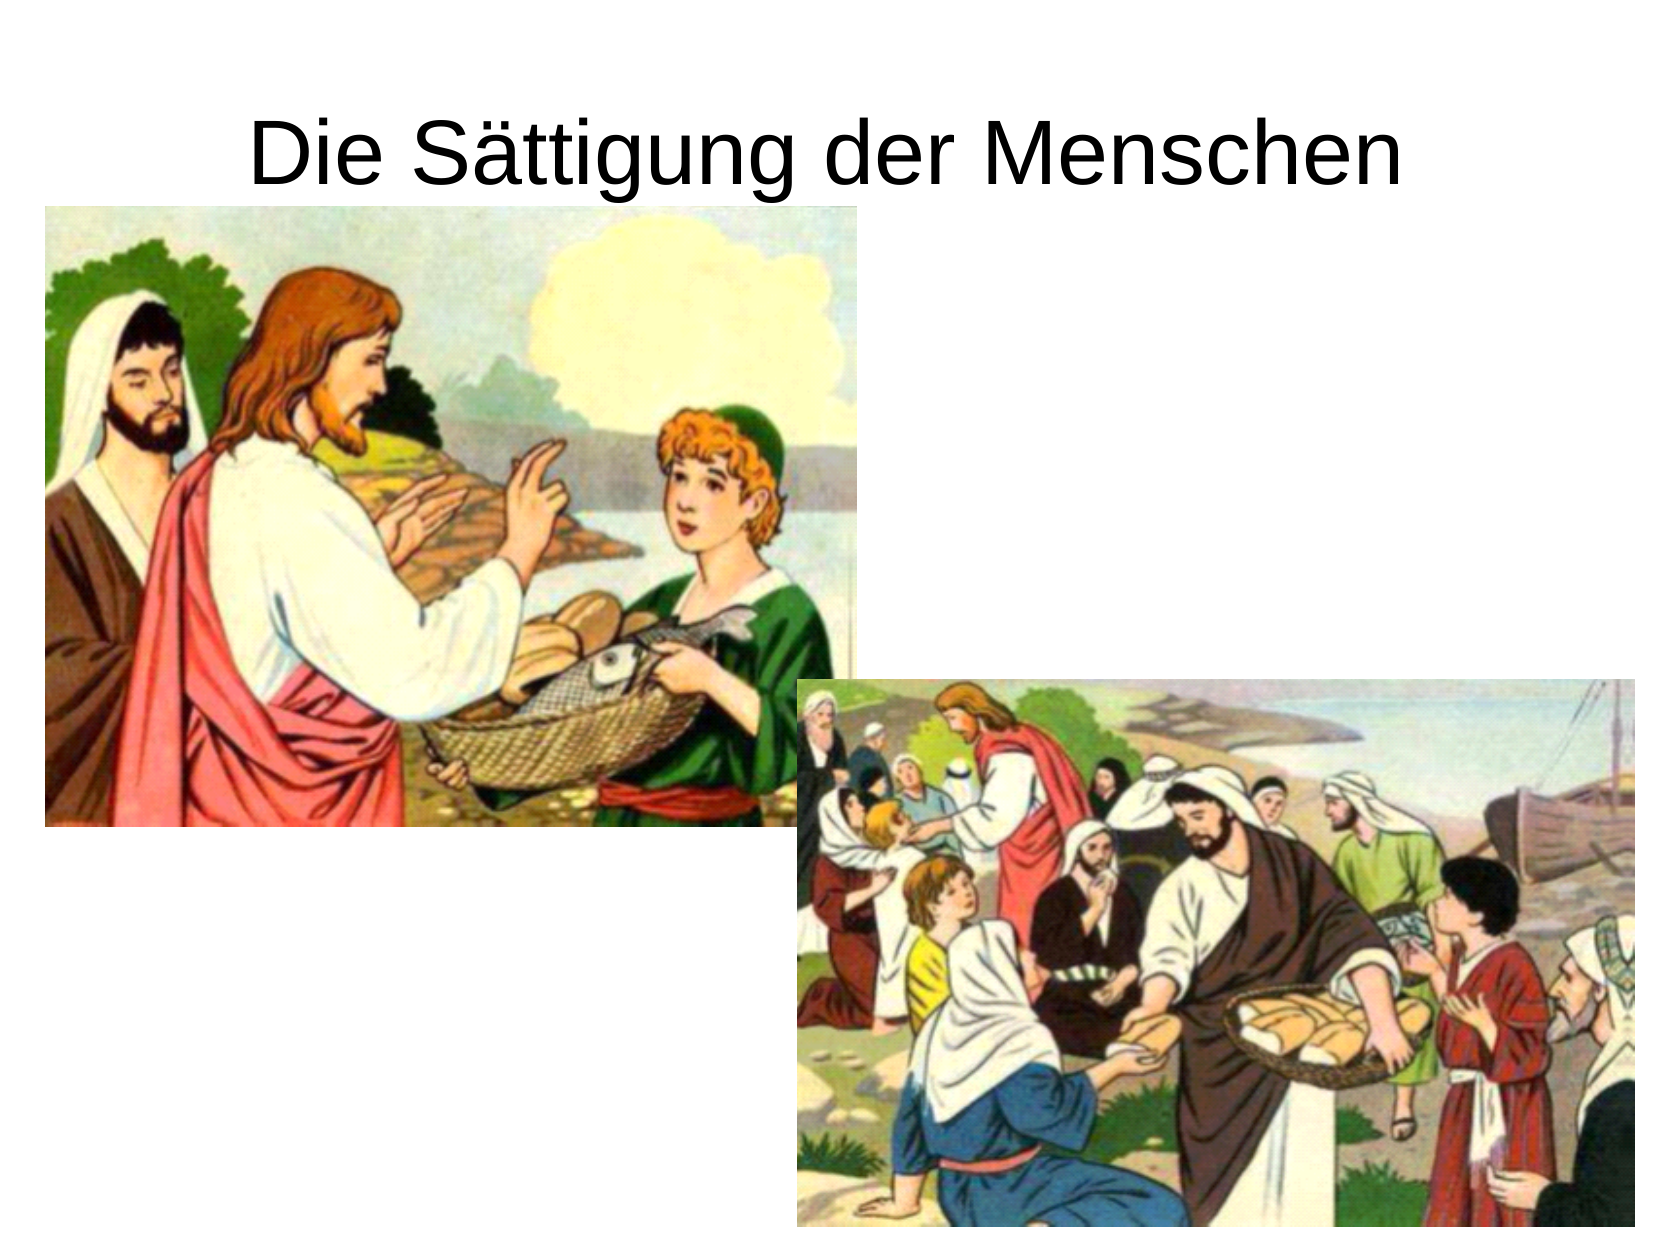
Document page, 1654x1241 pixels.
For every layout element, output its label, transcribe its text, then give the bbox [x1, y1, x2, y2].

picture [45, 206, 1635, 1227]
title Die Sättigung der Menschen [82, 49, 1571, 257]
